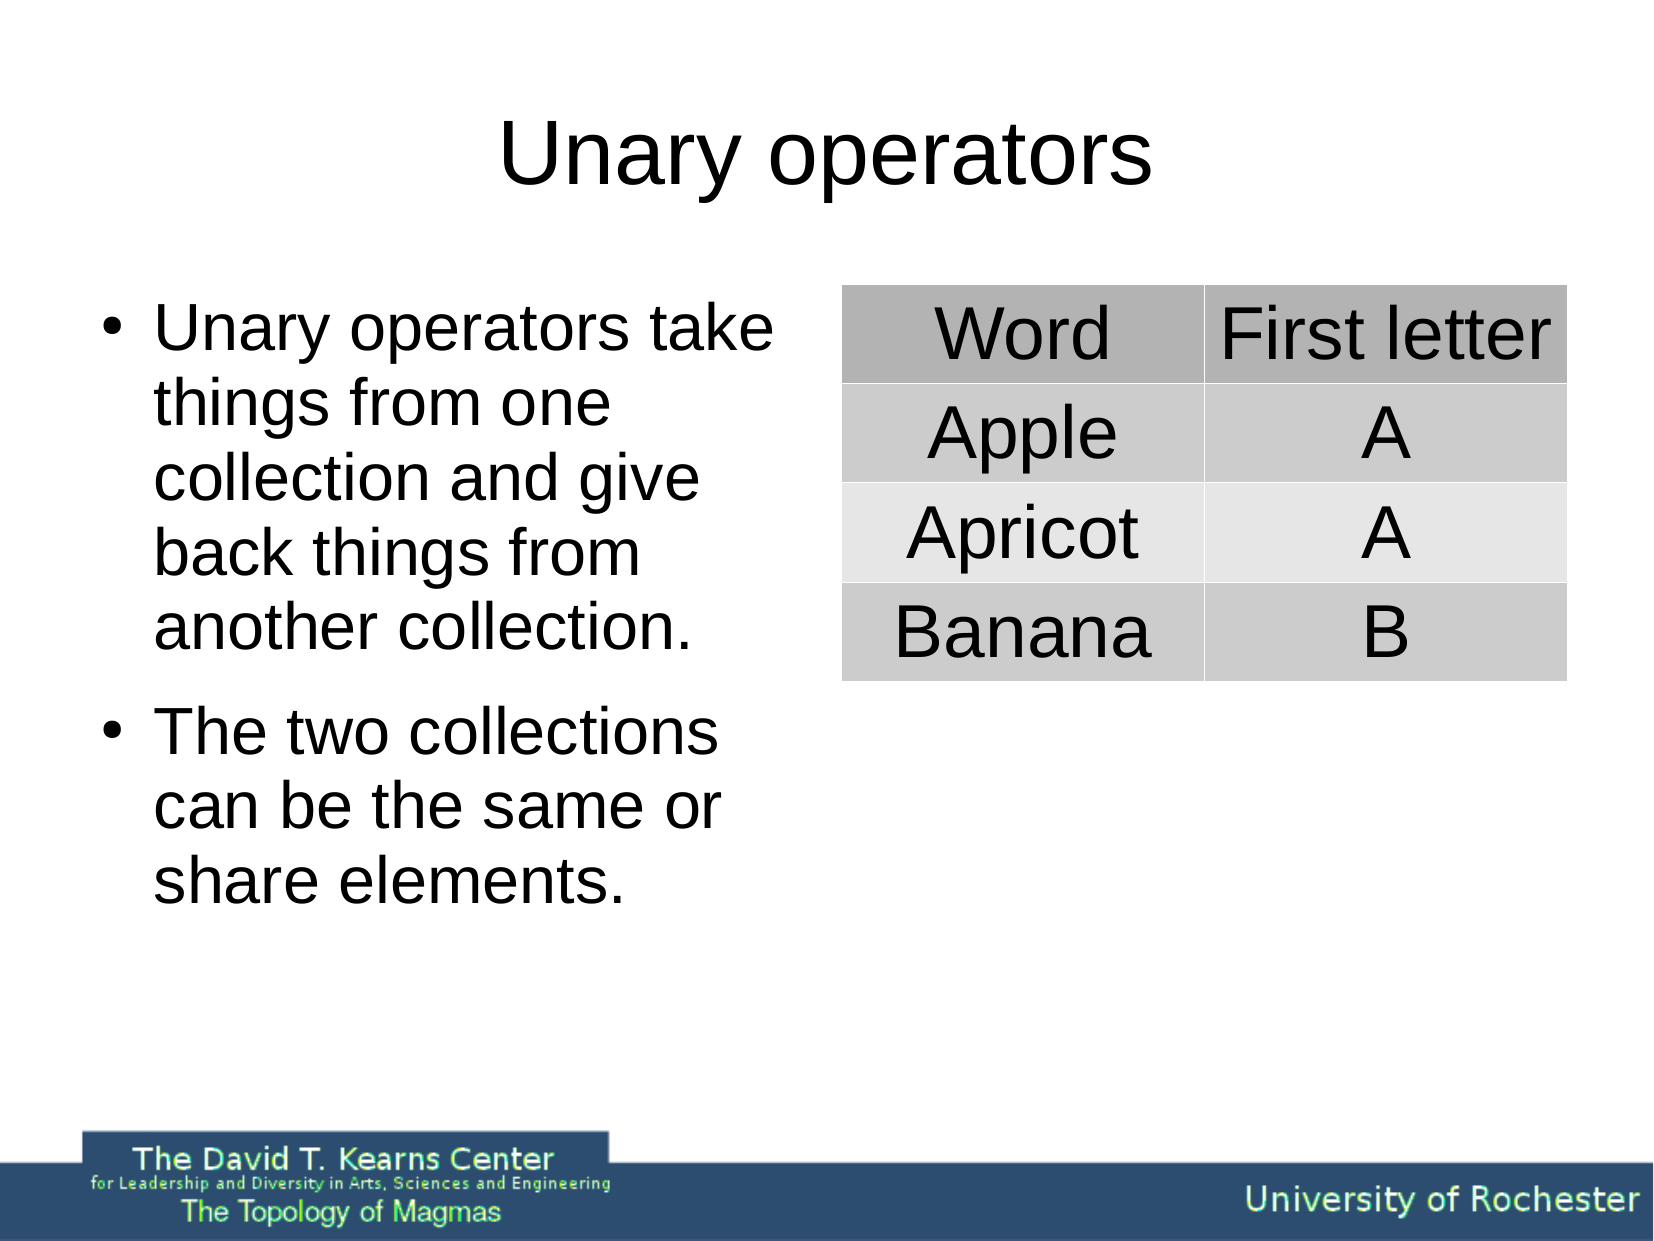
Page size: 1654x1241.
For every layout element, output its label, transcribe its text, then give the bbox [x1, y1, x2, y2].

table_cell B [1205, 583, 1567, 681]
title Unary operators [82, 49, 1571, 257]
table_cell A [1205, 483, 1567, 582]
picture [0, 0, 1654, 1241]
table_cell Banana [842, 583, 1204, 681]
table_cell A [1205, 384, 1567, 482]
list Unary operators take things from one collection and give back things from another collection. The two collections can be the same or share elements. [82, 290, 809, 1010]
table_cell Apricot [842, 483, 1204, 582]
table_header First letter [1205, 285, 1567, 383]
table_header Word [842, 285, 1204, 383]
table_cell Apple [842, 384, 1204, 482]
